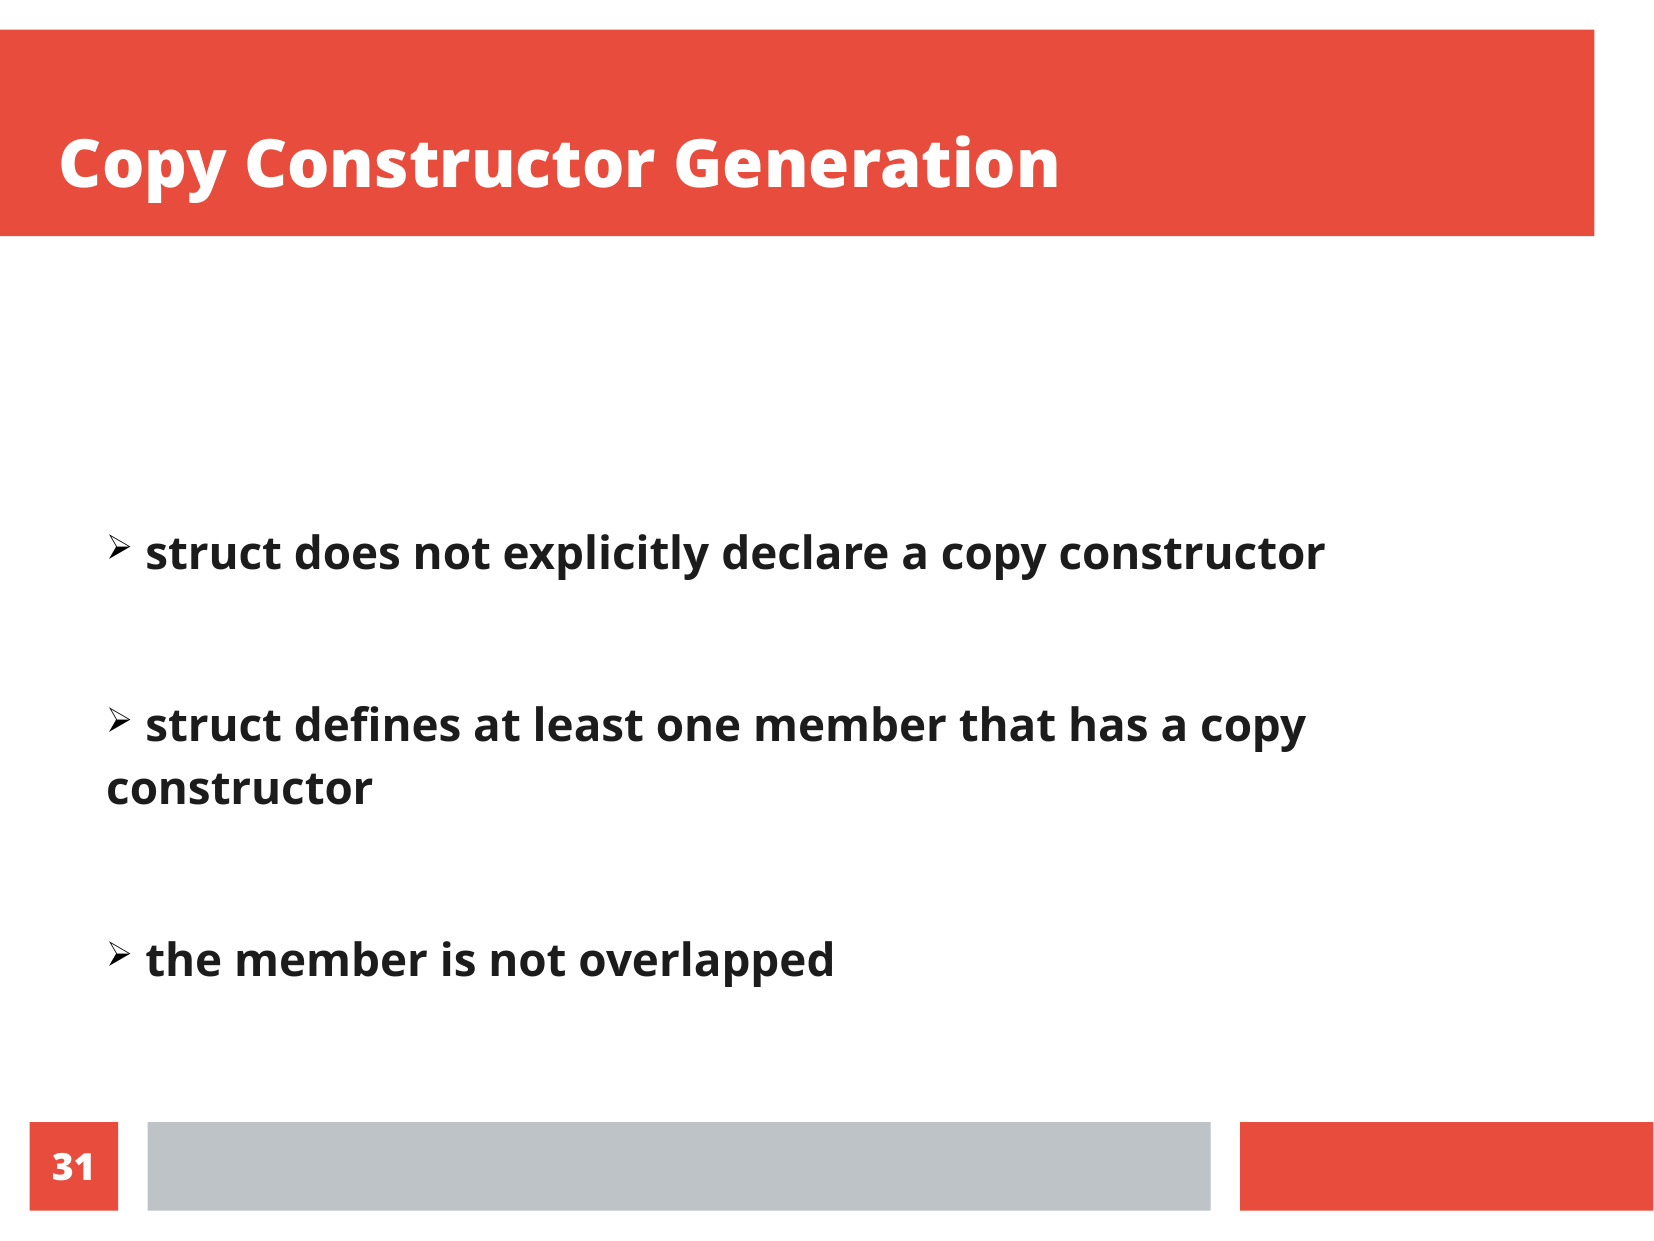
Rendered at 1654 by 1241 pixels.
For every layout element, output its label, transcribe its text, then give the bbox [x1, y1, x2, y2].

title Copy Constructor Generation [59, 59, 1595, 207]
list struct does not explicitly declare a copy constructor struct defines at least one member that has a copy constructor the member is not overlapped [59, 324, 1565, 1093]
